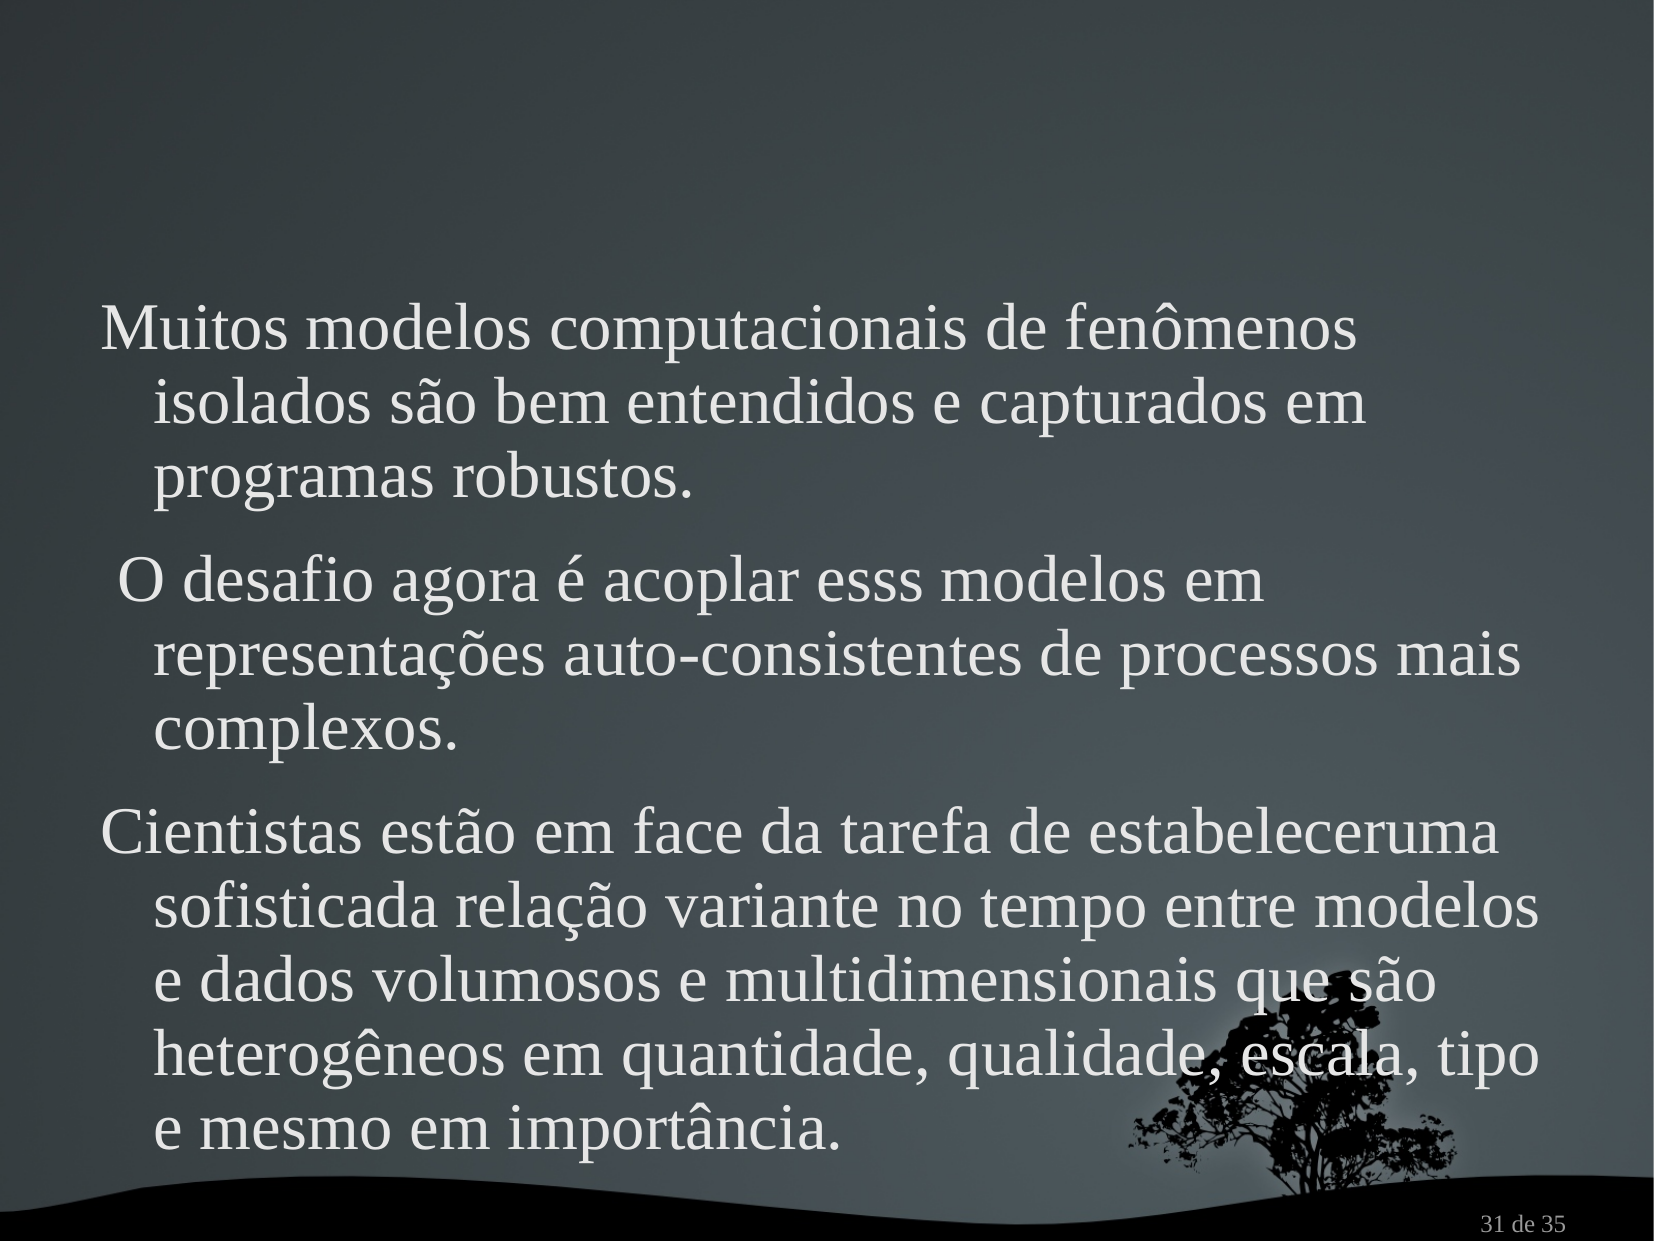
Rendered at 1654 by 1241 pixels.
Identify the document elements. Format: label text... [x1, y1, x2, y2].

picture [0, 0, 1654, 1241]
list Muitos modelos computacionais de fenômenos isolados são bem entendidos e capturados em programas robustos. O desafio agora é acoplar esss modelos em representações auto-consistentes de processos mais complexos. Cientistas estão em face da tarefa de estabeleceruma sofisticada relação variante no tempo entre modelos e dados volumosos e multidimensionais que são heterogêneos em quantidade, qualidade, escala, tipo e mesmo em importância. [82, 290, 1571, 1238]
